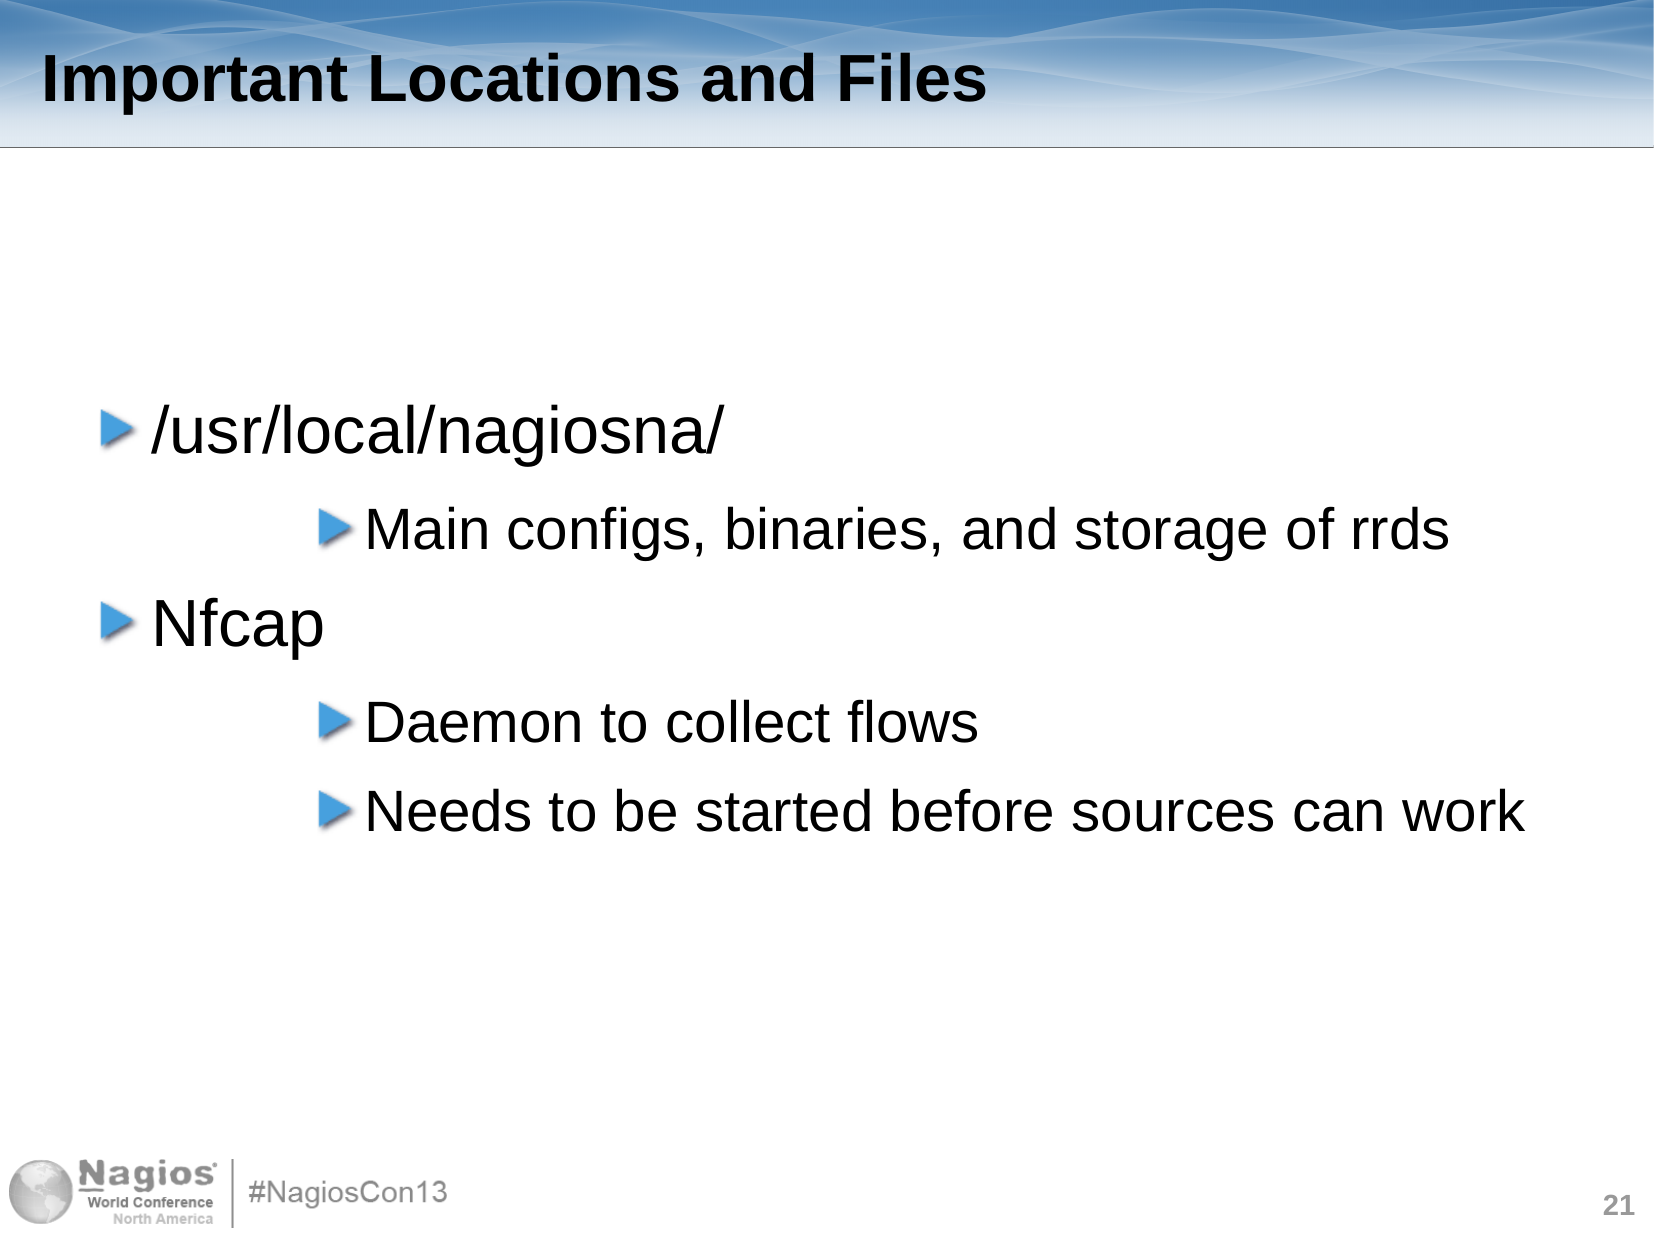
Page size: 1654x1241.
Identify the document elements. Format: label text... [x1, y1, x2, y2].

title Important Locations and Files [41, 29, 1248, 127]
picture [0, 0, 1654, 147]
picture [9, 1159, 453, 1228]
list /usr/local/nagiosna/ Main configs, binaries, and storage of rrds Nfcap Daemon to collect flows Needs to be started before sources can work [80, 392, 1569, 848]
